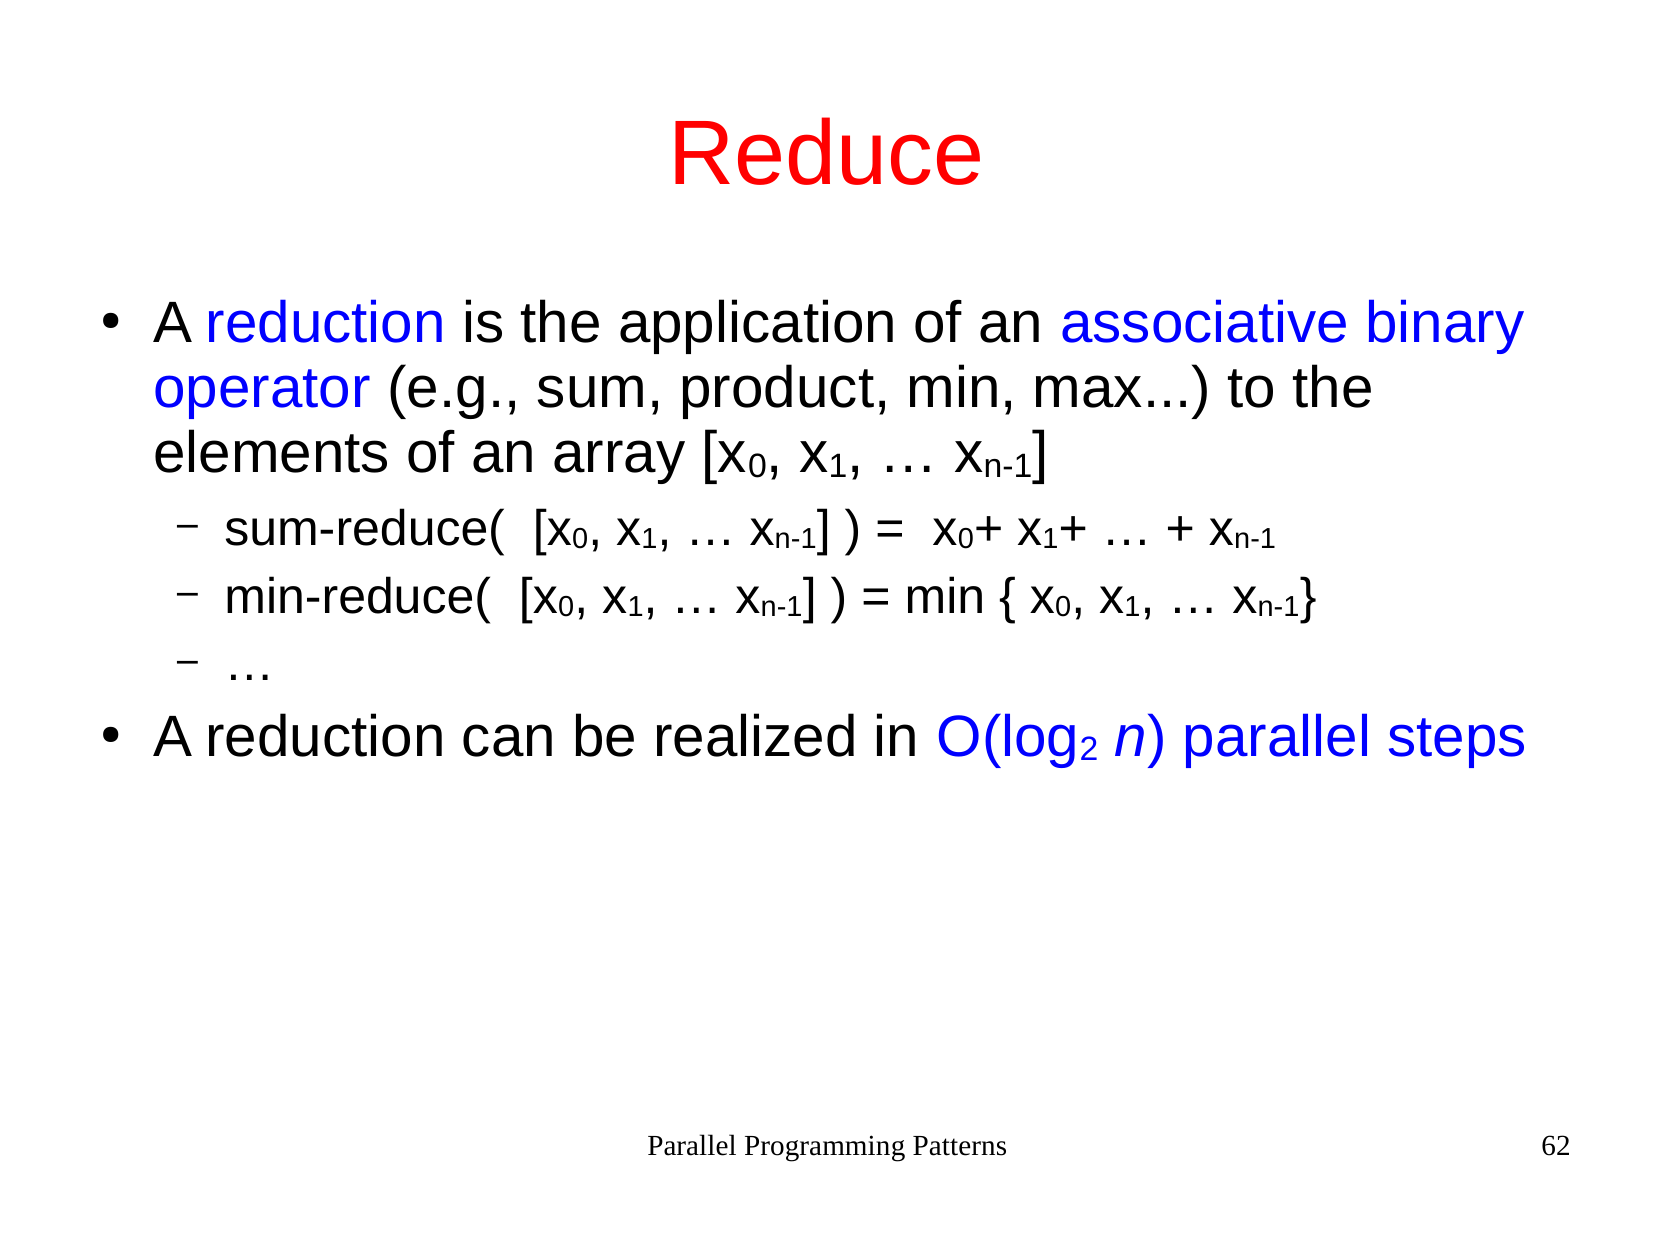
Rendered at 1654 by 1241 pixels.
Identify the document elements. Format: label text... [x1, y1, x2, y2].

title Reduce [82, 49, 1571, 257]
list A reduction is the application of an associative binary operator (e.g., sum, product, min, max...) to the elements of an array [x0, x1, … xn-1] sum-reduce( [x0, x1, … xn-1] ) = x0+ x1+ … + xn-1 min-reduce( [x0, x1, … xn-1] ) = min { x0, x1, … xn-1} … A reduction can be realized in O(log2 n) parallel steps [82, 290, 1571, 1109]
